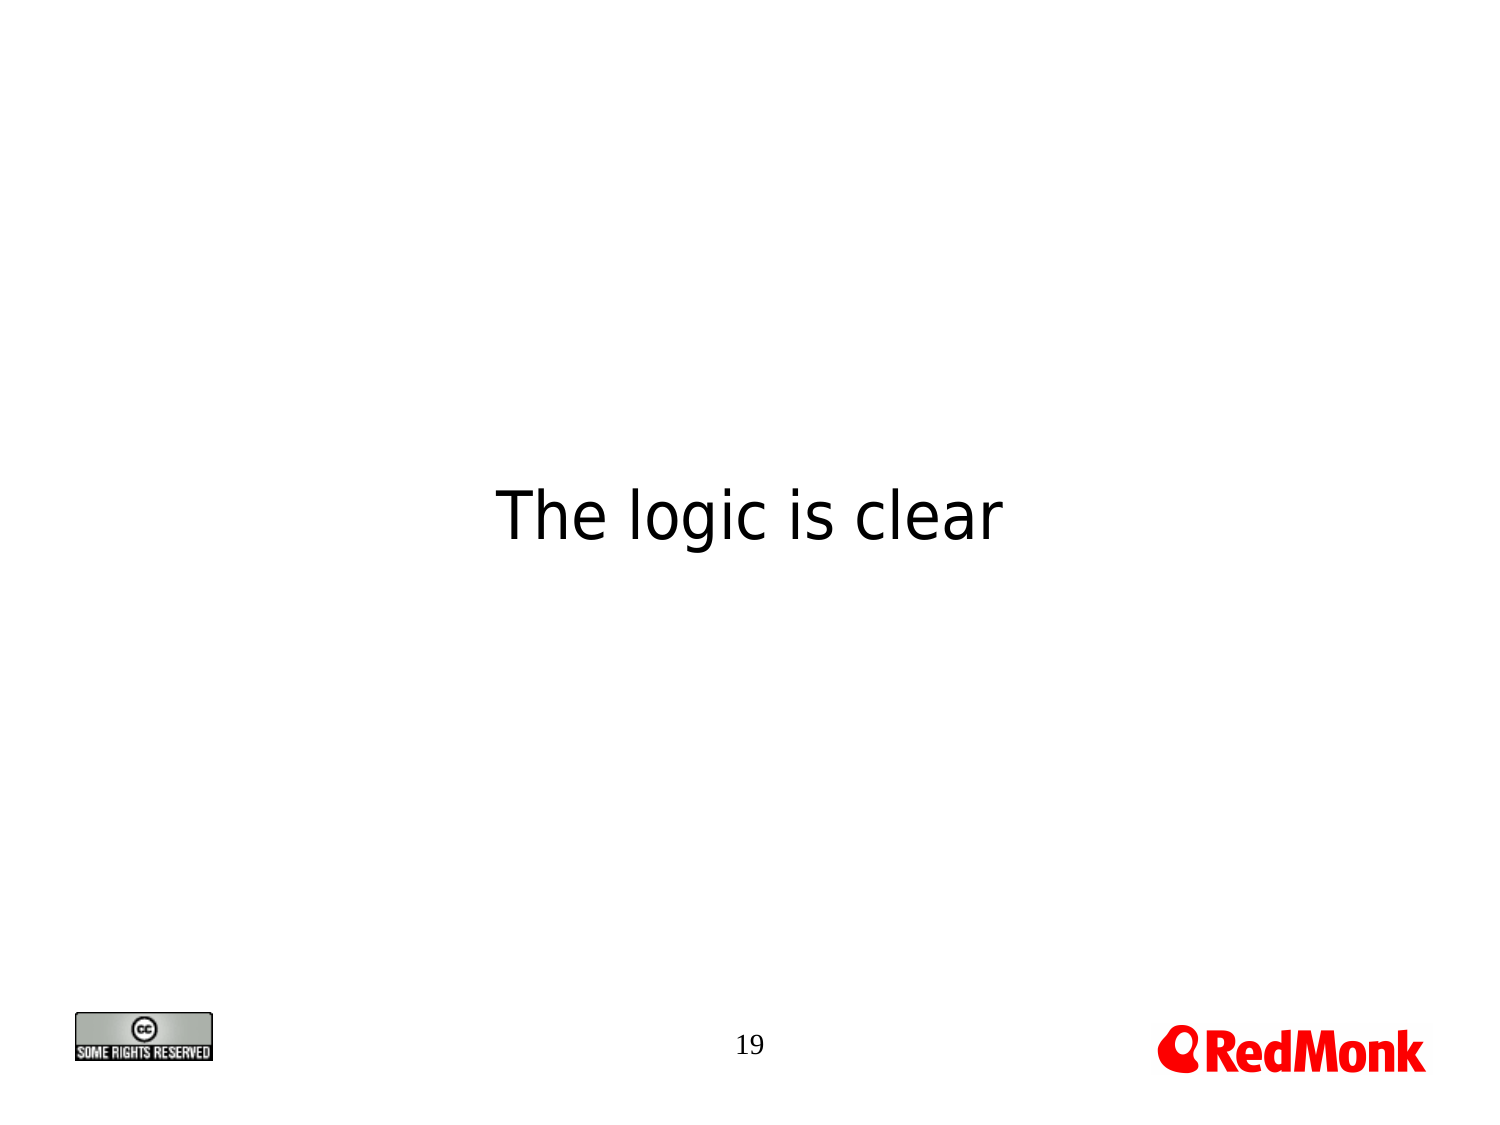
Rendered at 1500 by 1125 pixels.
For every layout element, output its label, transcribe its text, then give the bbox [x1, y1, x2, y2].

picture [75, 1012, 213, 1061]
text_box The logic is clear [112, 474, 1388, 916]
picture [1151, 1023, 1433, 1075]
